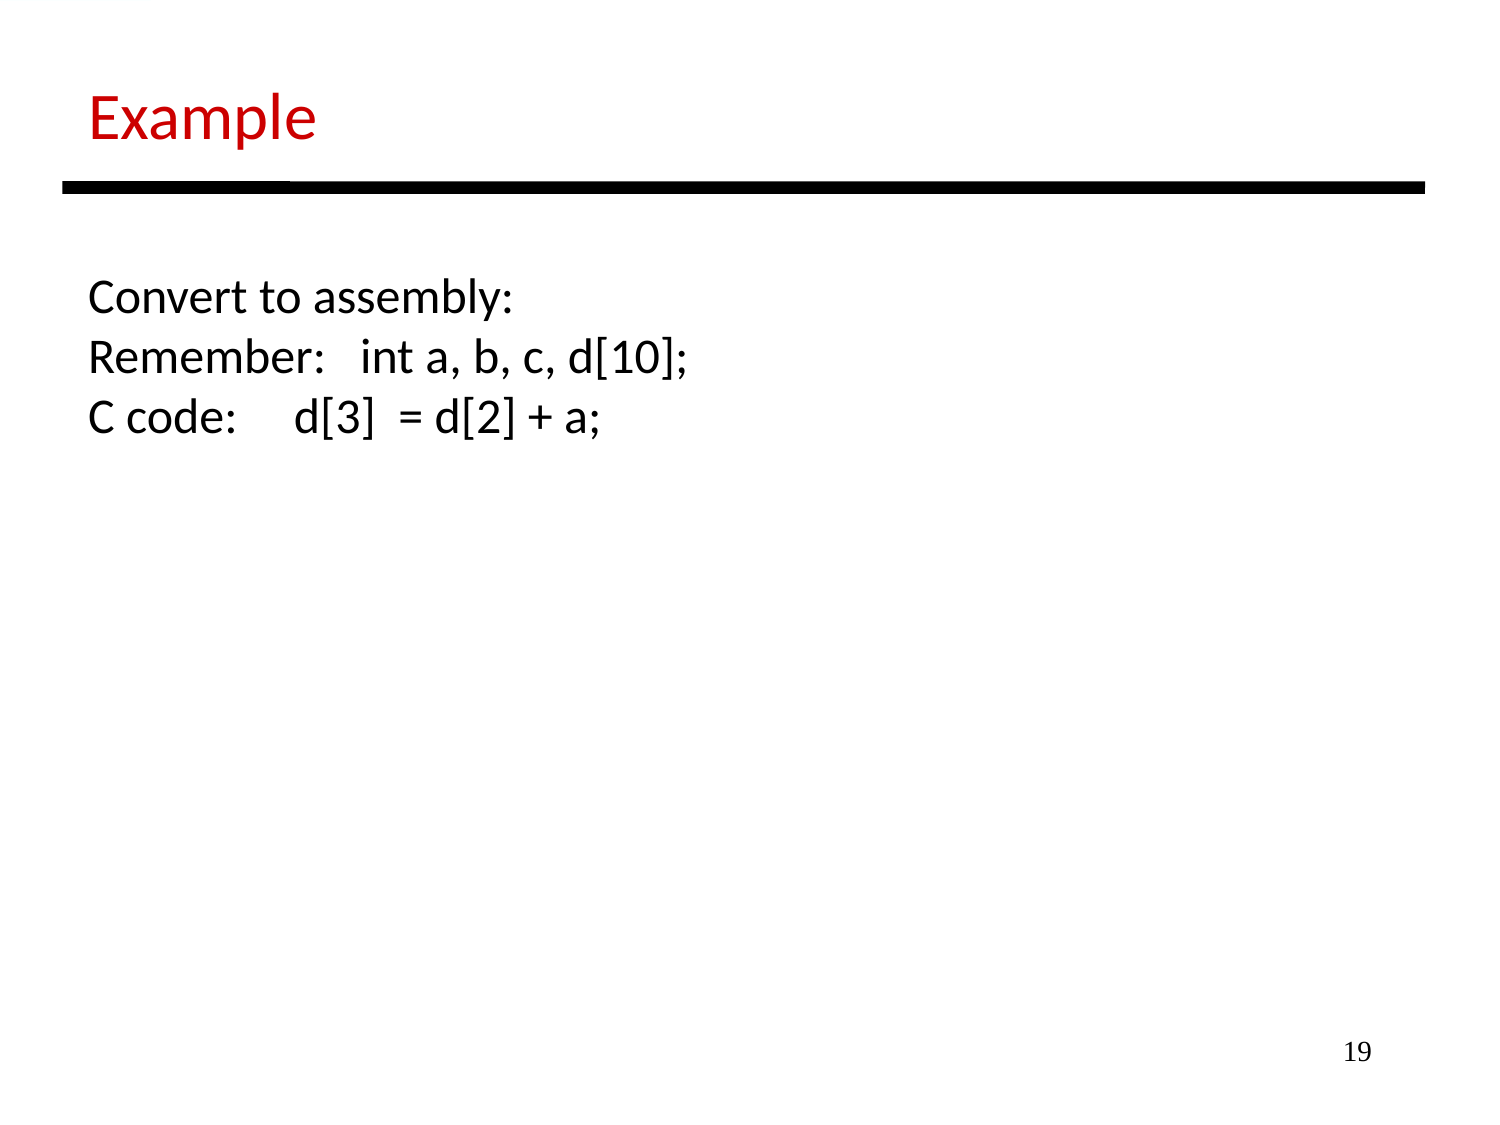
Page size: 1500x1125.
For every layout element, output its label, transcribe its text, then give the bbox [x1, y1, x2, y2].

slide_number <number> [1074, 1025, 1388, 1100]
text_box Convert to assembly: Remember: int a, b, c, d[10]; C code: d[3] = d[2] + a; [73, 256, 704, 452]
text_box Example [73, 65, 333, 160]
